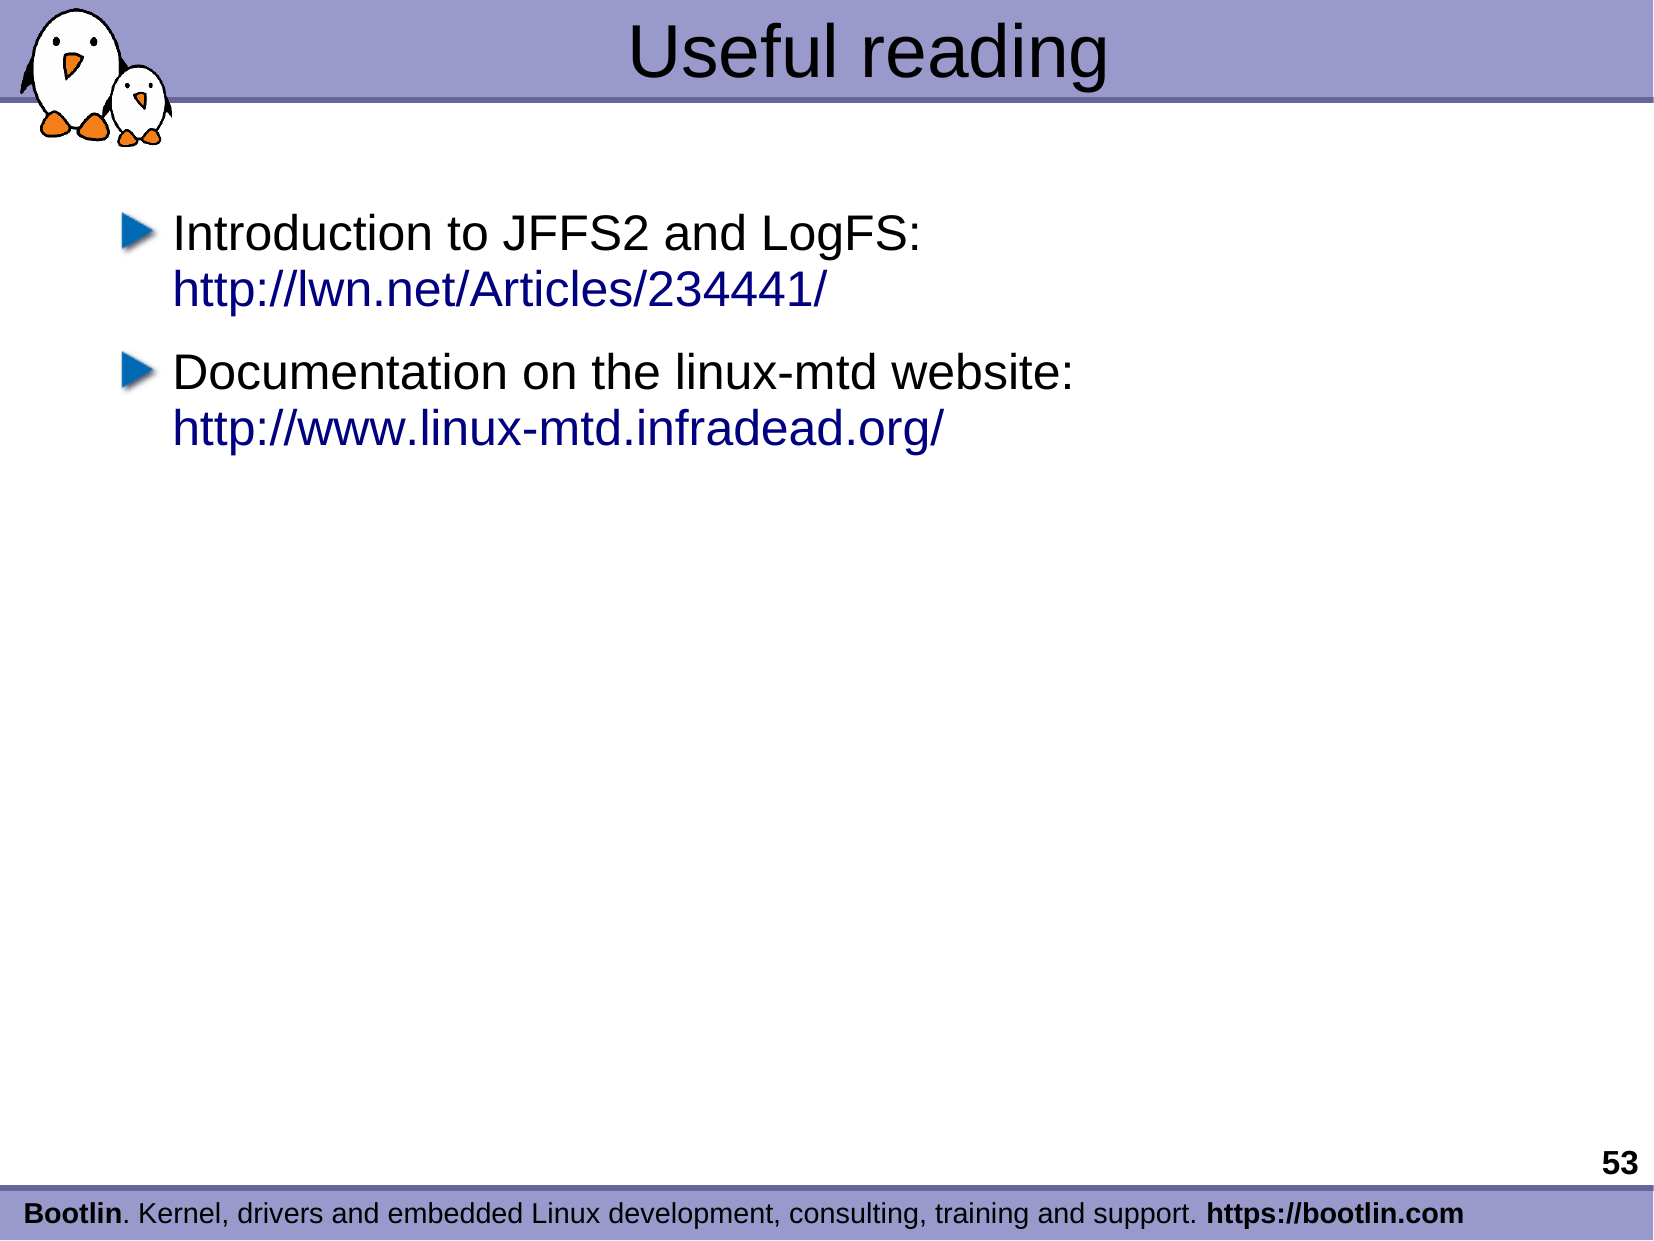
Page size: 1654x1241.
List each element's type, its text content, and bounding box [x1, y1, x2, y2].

title Useful reading [143, 0, 1595, 103]
picture [20, 8, 172, 147]
list Introduction to JFFS2 and LogFS: http://lwn.net/Articles/234441/ Documentation on the linux-mtd website: http://www.linux-mtd.infradead.org/ [101, 205, 1564, 790]
